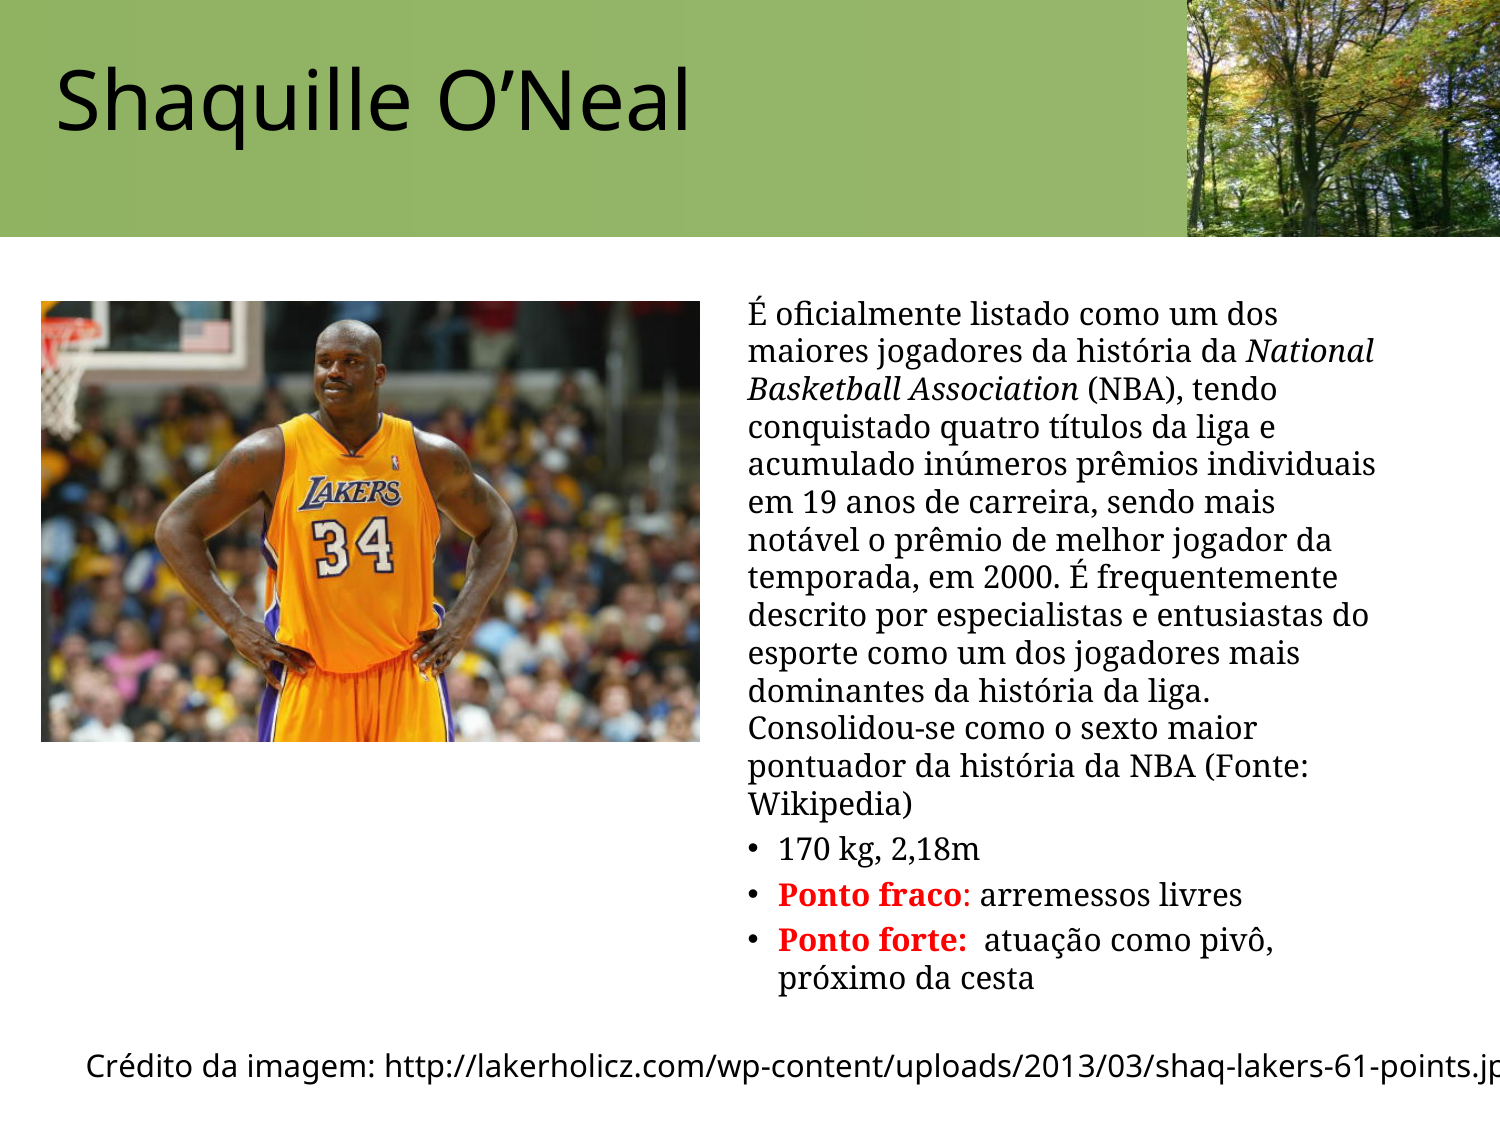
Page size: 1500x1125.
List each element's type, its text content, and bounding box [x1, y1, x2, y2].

list É oficialmente listado como um dos maiores jogadores da história da National Basketball Association (NBA), tendo conquistado quatro títulos da liga e acumulado inúmeros prêmios individuais em 19 anos de carreira, sendo mais notável o prêmio de melhor jogador da temporada, em 2000. É frequentemente descrito por especialistas e entusiastas do esporte como um dos jogadores mais dominantes da história da liga. Consolidou-se como o sexto maior pontuador da história da NBA (Fonte: Wikipedia) 170 kg, 2,18m Ponto fraco: arremessos livres Ponto forte: atuação como pivô, próximo da cesta [732, 286, 1392, 1029]
picture [41, 301, 700, 742]
title Shaquille O’Neal [41, 21, 1164, 173]
picture [1187, 0, 1500, 237]
text_box Crédito da imagem: http://lakerholicz.com/wp-content/uploads/2013/03/shaq-lakers-61-points.jpg [70, 1039, 1406, 1092]
